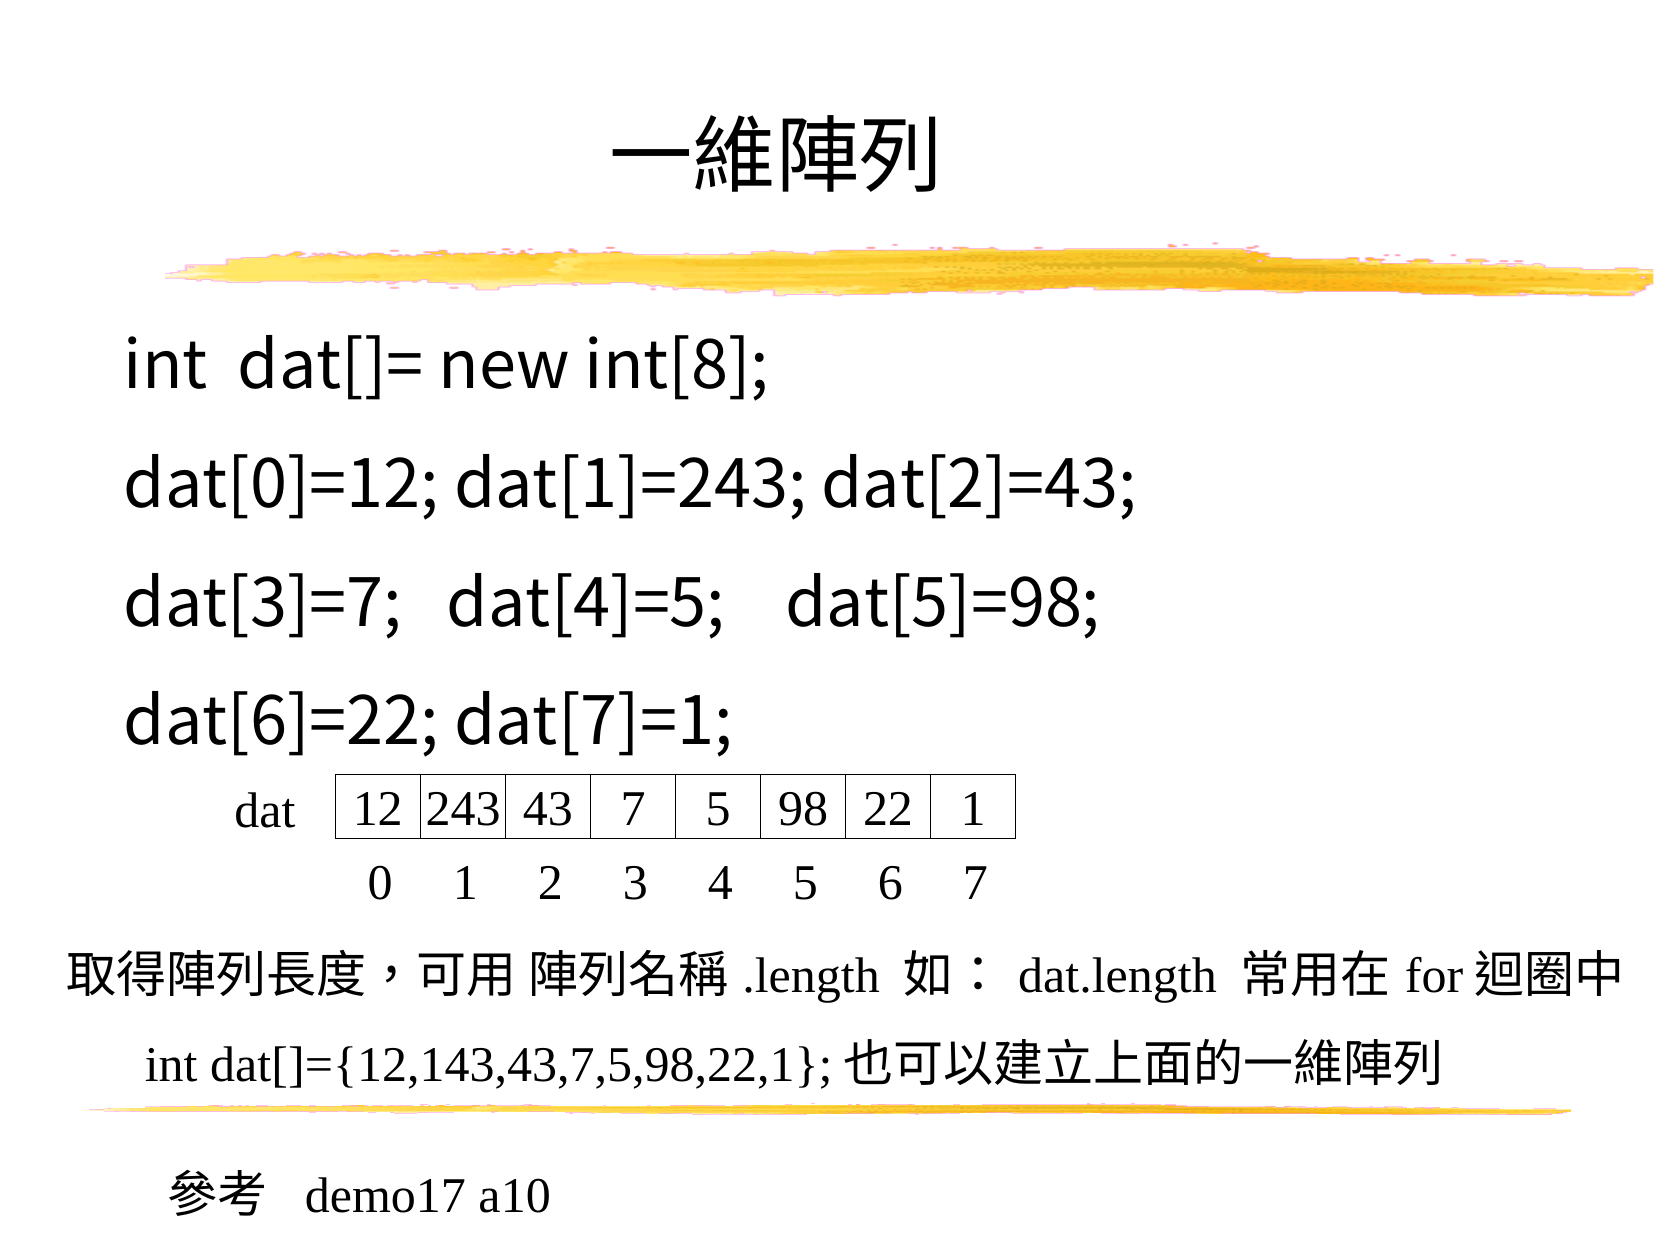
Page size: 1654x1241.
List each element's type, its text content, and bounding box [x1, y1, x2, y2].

picture [165, 237, 1654, 308]
text_box 98 [760, 774, 845, 839]
text_box 參考 demo17 a10 [167, 1148, 666, 1212]
picture [82, 1102, 1571, 1117]
text_box 12 [335, 774, 420, 839]
list int dat[]= new int[8]; dat[0]=12; dat[1]=243; dat[2]=43; dat[3]=7; dat[4]=5; dat[5]=98; dat[6]=22; dat[7]=1; [124, 302, 1530, 692]
text_box 5 [675, 774, 760, 839]
text_box 5 [762, 847, 847, 913]
text_box 1 [422, 847, 507, 913]
title 一維陣列 [73, 39, 1479, 249]
text_box 取得陣列長度，可用 陣列名稱.length 如：dat.length 常用在for迴圈中 [66, 928, 1627, 991]
text_box 3 [592, 847, 677, 913]
text_box 6 [847, 847, 932, 913]
text_box 43 [505, 774, 590, 839]
text_box 243 [420, 774, 505, 839]
text_box 0 [337, 847, 422, 913]
text_box 7 [932, 847, 1018, 913]
text_box 1 [930, 774, 1016, 839]
text_box int dat[]={12,143,43,7,5,98,22,1};也可以建立上面的一維陣列 [144, 1017, 1444, 1081]
text_box 22 [845, 774, 930, 839]
text_box 2 [507, 847, 592, 913]
text_box 4 [677, 847, 762, 913]
text_box 7 [590, 774, 675, 839]
text_box dat [234, 778, 296, 836]
